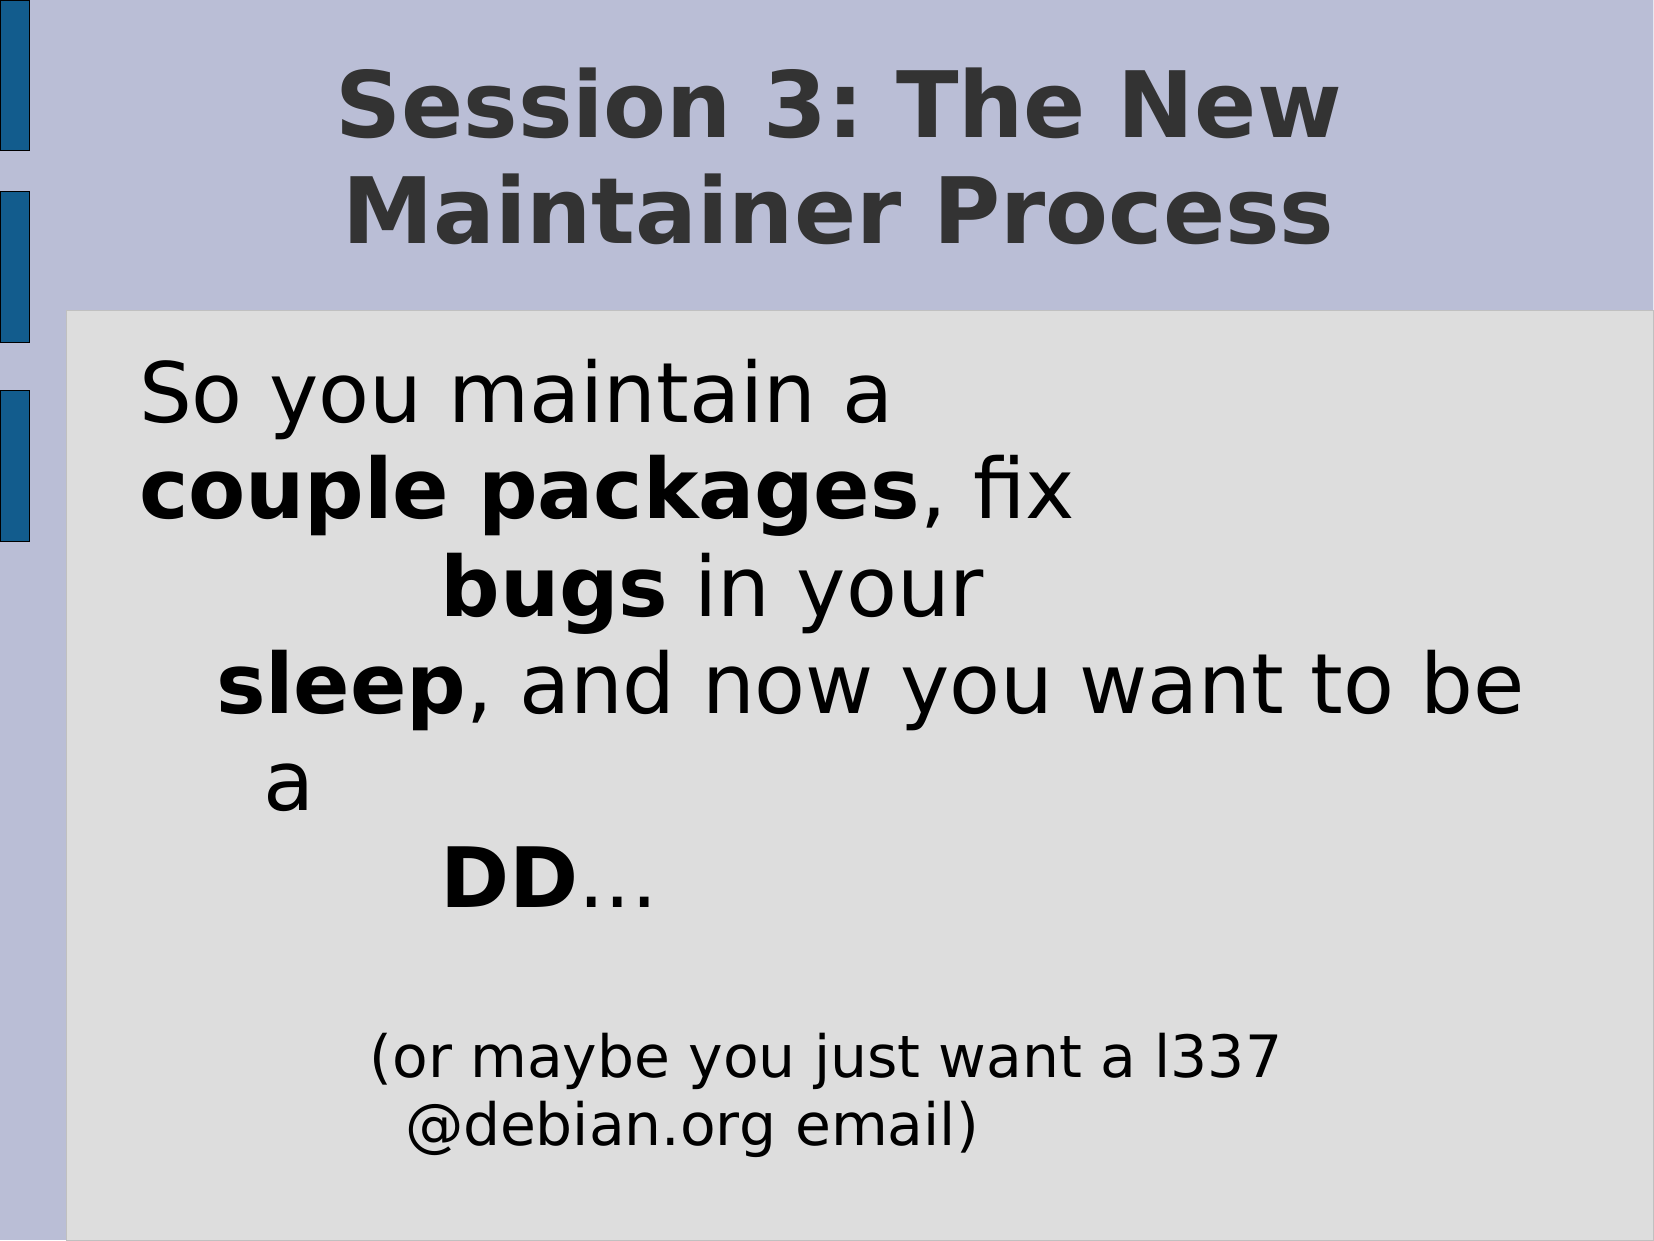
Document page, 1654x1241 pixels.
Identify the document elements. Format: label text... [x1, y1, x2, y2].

list So you maintain a couple packages, fix bugs in your sleep, and now you want to be a DD... (or maybe you just want a l337 @debian.org email) [121, 344, 1534, 1160]
title Session 3: The New Maintainer Process [88, 51, 1590, 266]
